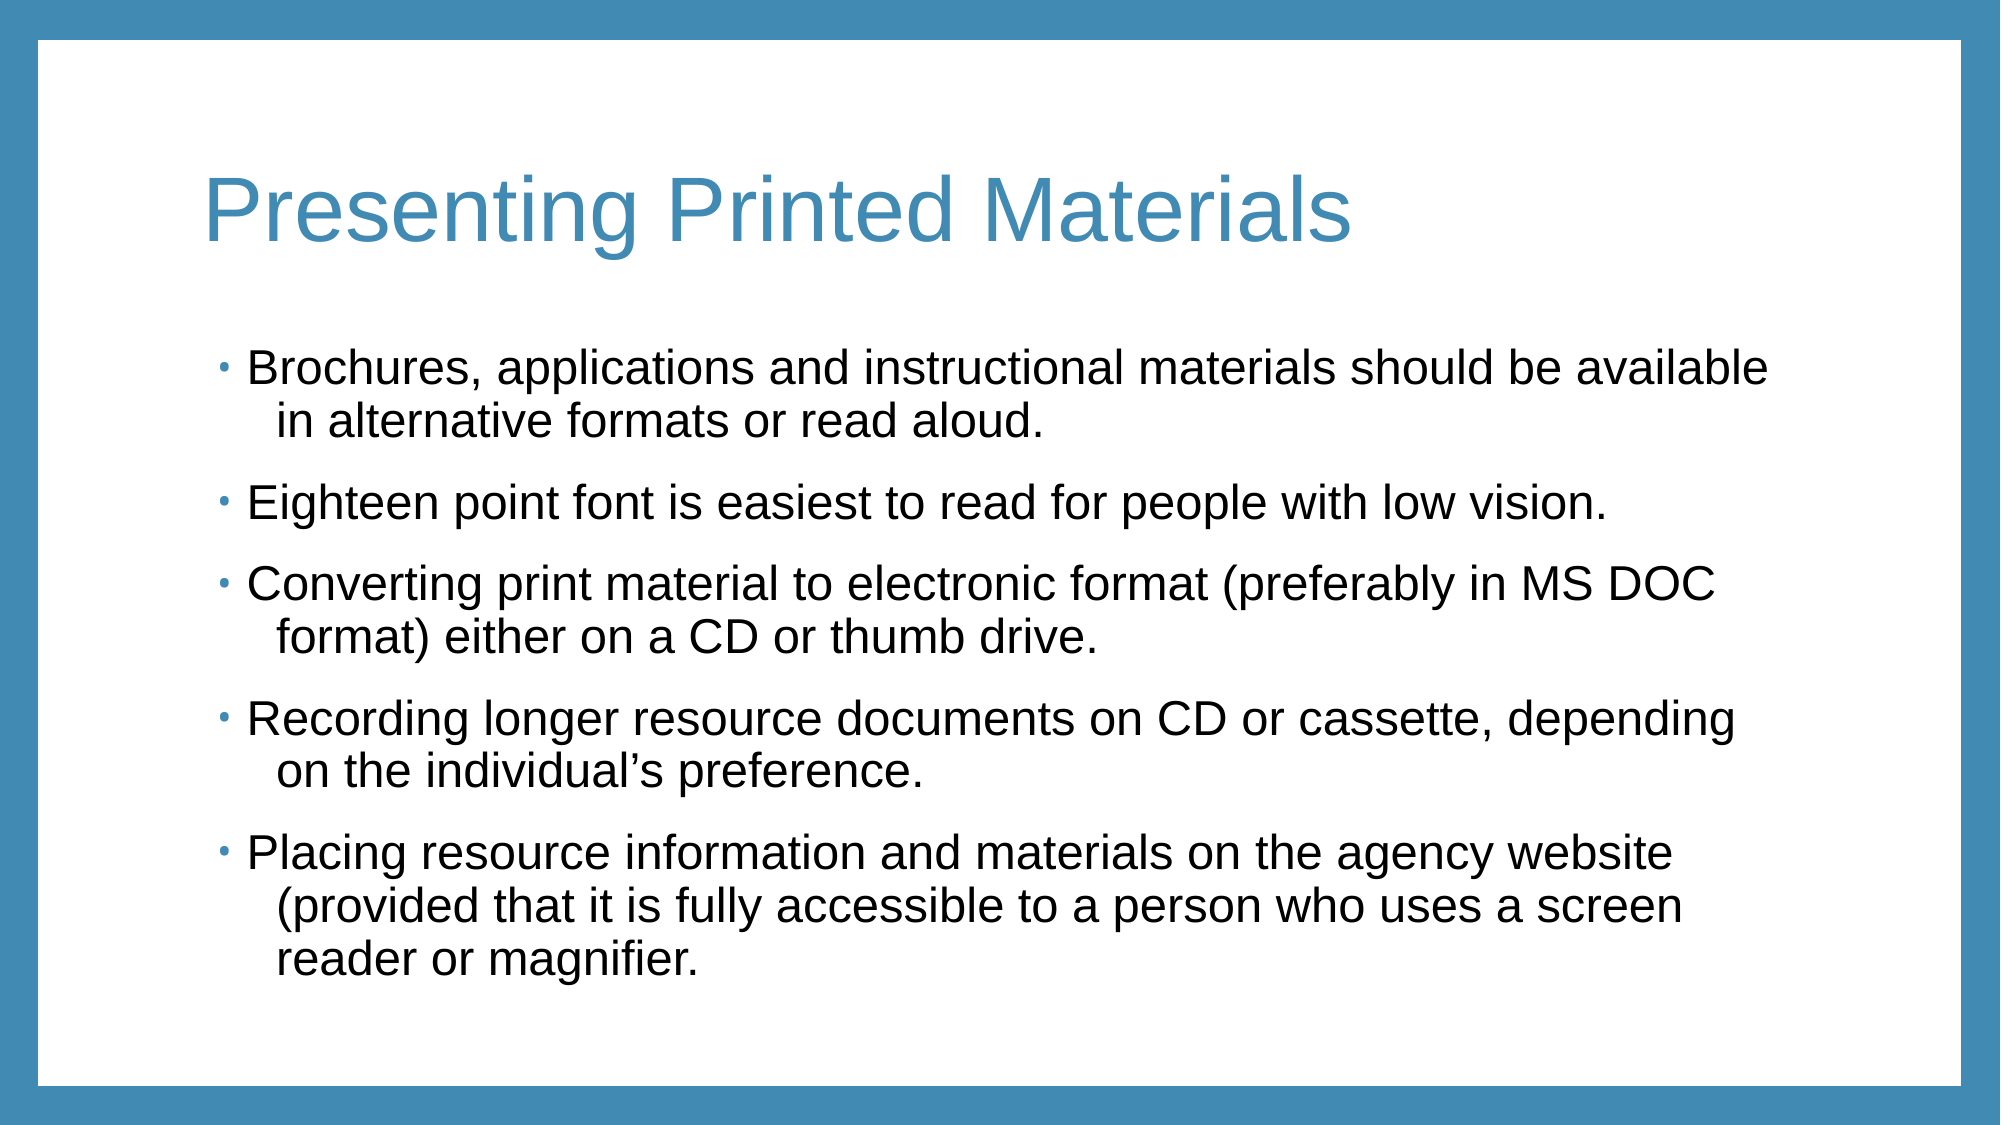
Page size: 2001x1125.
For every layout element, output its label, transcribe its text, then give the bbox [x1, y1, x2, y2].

list Brochures, applications and instructional materials should be available in alternative formats or read aloud. Eighteen point font is easiest to read for people with low vision. Converting print material to electronic format (preferably in MS DOC format) either on a CD or thumb drive. Recording longer resource documents on CD or cassette, depending on the individual’s preference. Placing resource information and materials on the agency website (provided that it is fully accessible to a person who uses a screen reader or magnifier. [187, 334, 1808, 998]
title Presenting Printed Materials [187, 99, 1808, 323]
